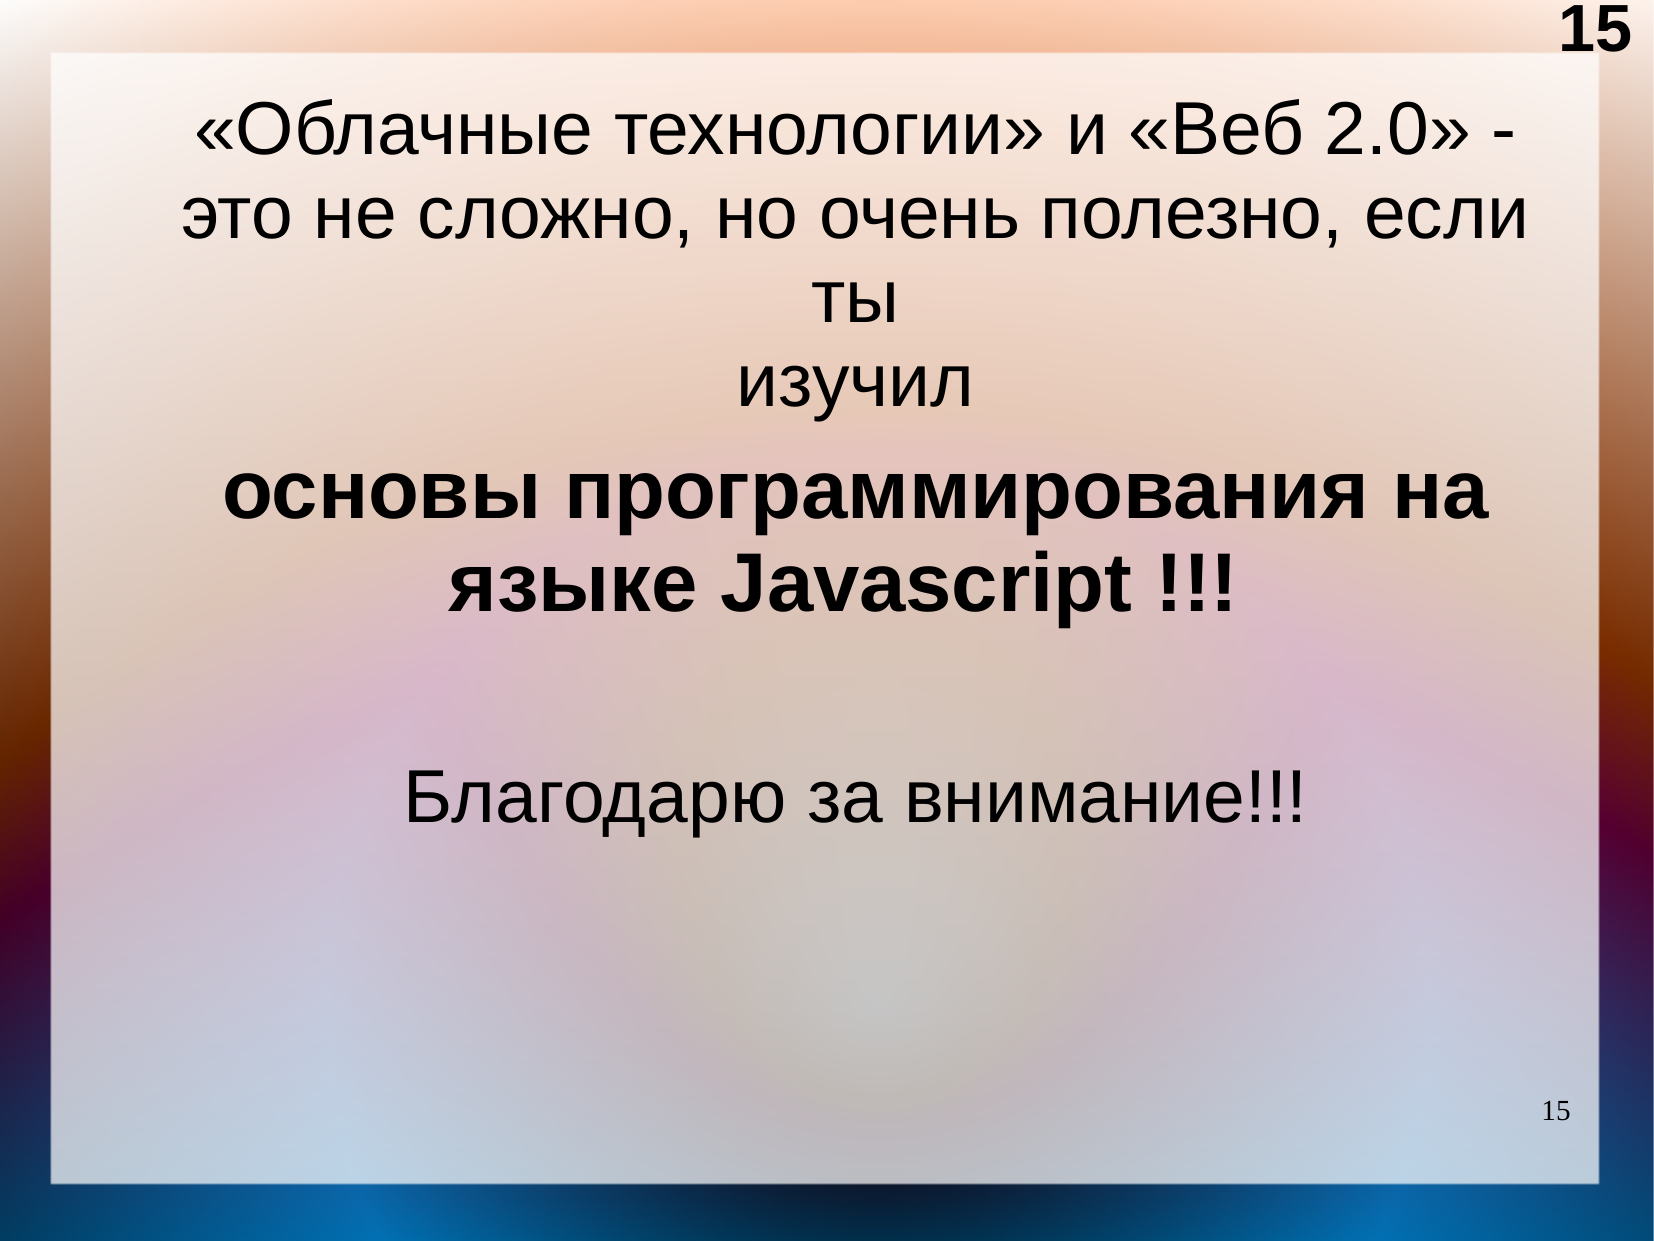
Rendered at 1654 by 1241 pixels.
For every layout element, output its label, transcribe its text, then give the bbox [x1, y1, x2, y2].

picture [0, 0, 1654, 1241]
text_box <номер> «Облачные технологии» и «Веб 2.0» - это не сложно, но очень полезно, если ты изучил основы программирования на языке Javascript !!! Благодарю за внимание!!! [82, 0, 1648, 951]
